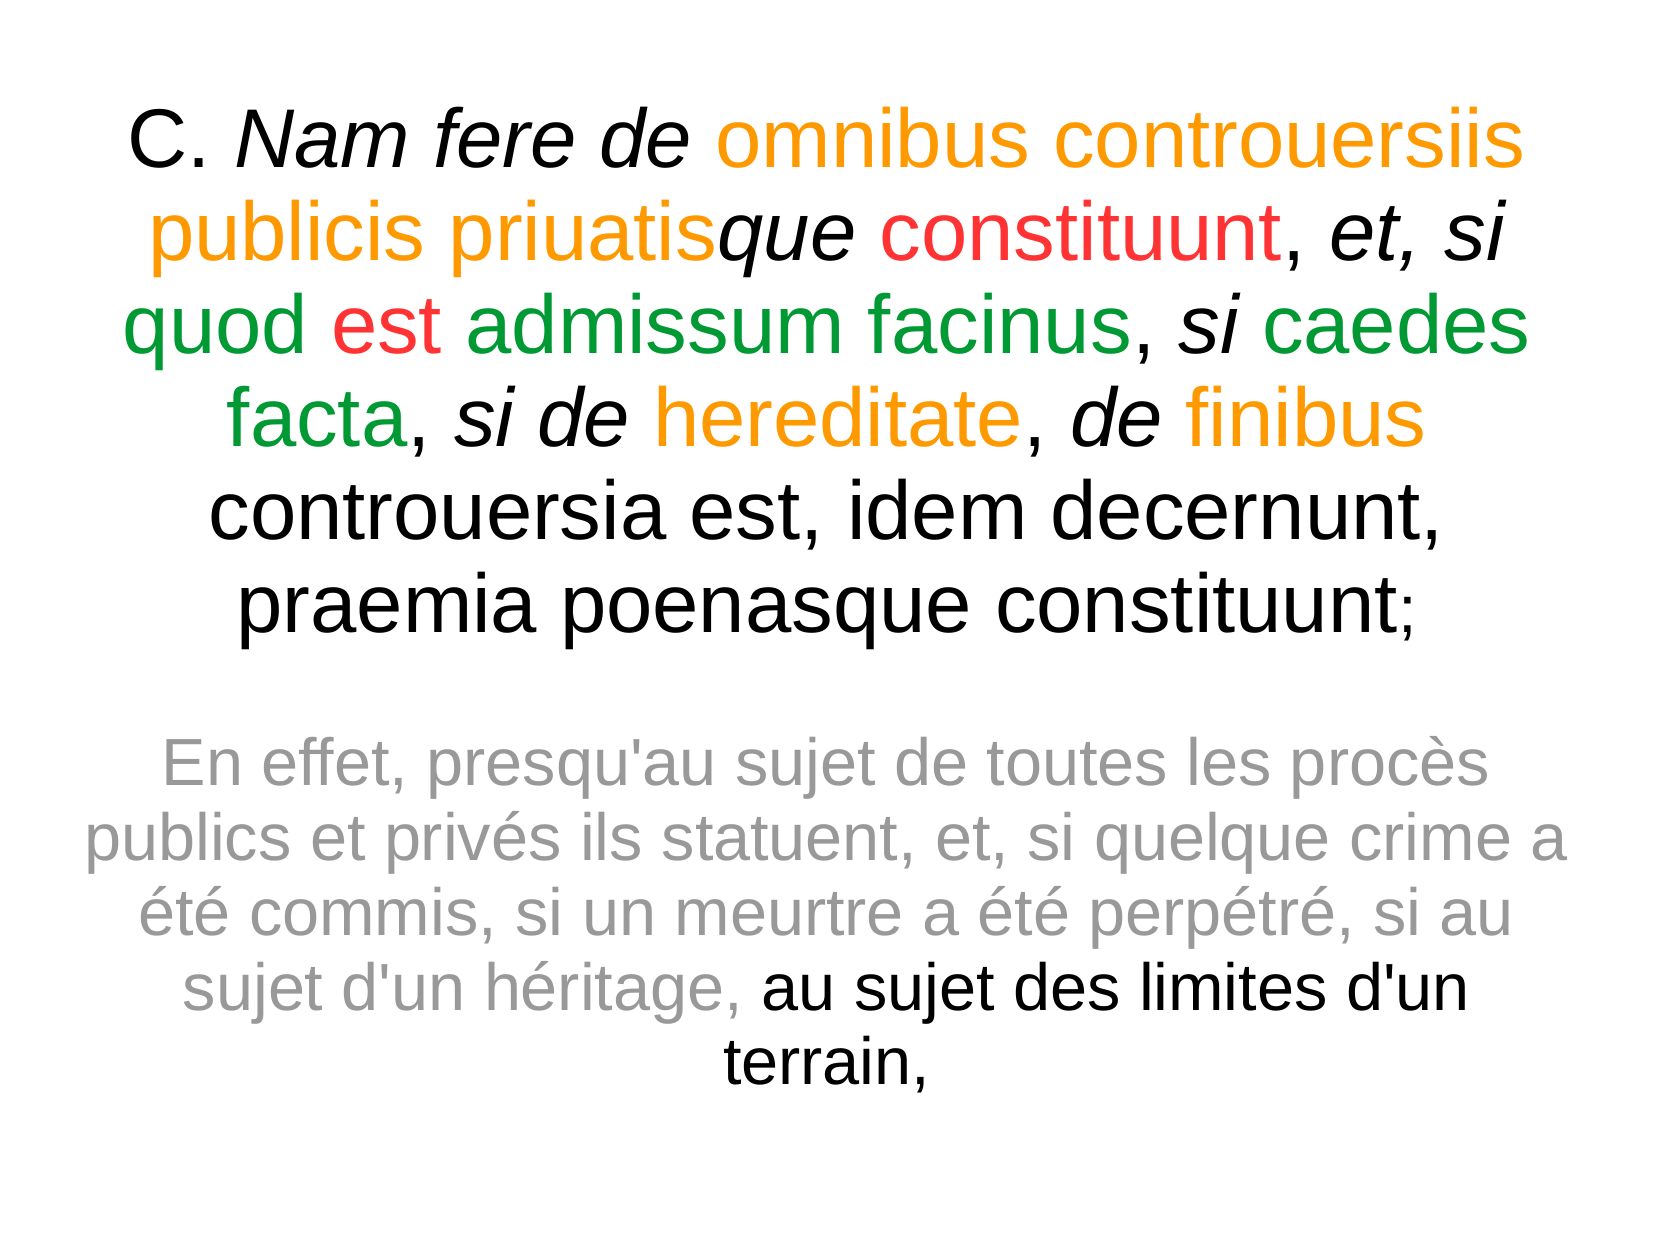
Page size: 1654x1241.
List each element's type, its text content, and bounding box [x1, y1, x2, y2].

subtitle C. Nam fere de omnibus controuersiis publicis priuatisque constituunt, et, si quod est admissum facinus, si caedes facta, si de hereditate, de finibus controuersia est, idem decernunt, praemia poenasque constituunt; En effet, presqu'au sujet de toutes les procès publics et privés ils statuent, et, si quelque crime a été commis, si un meurtre a été perpétré, si au sujet d'un héritage, au sujet des limites d'un terrain, [82, 82, 1571, 1109]
